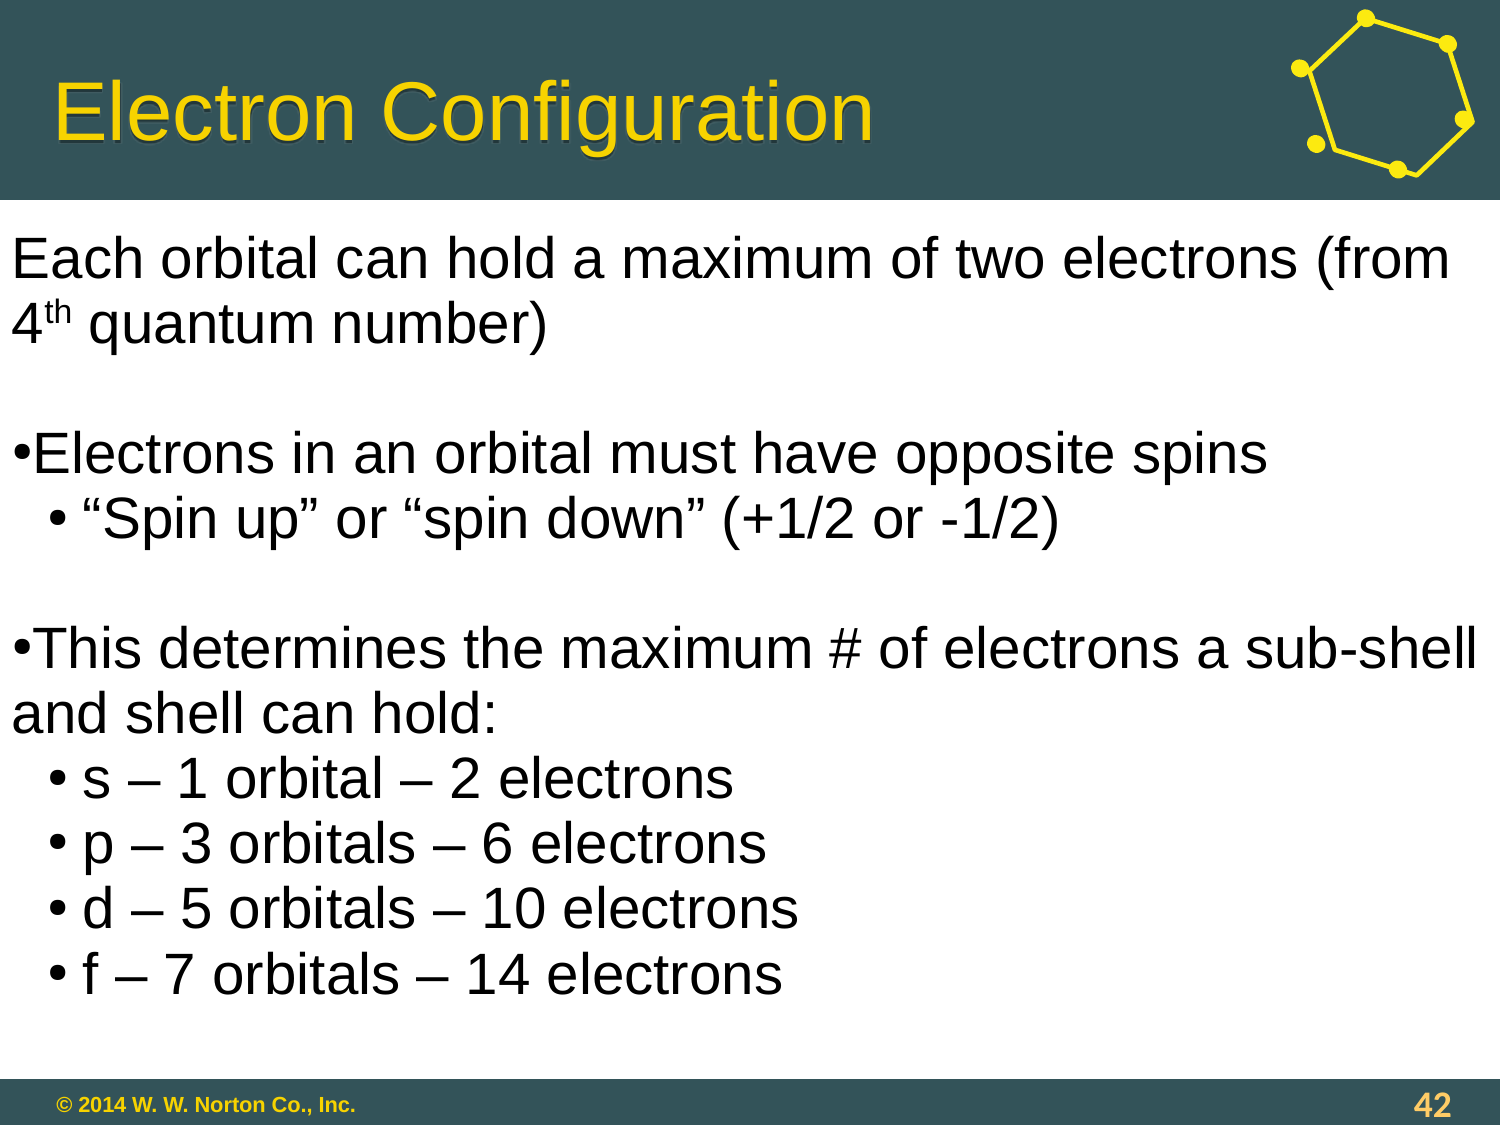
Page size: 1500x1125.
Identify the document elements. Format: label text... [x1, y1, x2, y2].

slide_number <number> [1390, 1083, 1468, 1125]
text_box Each orbital can hold a maximum of two electrons (from 4th quantum number) Electrons in an orbital must have opposite spins “Spin up” or “spin down” (+1/2 or -1/2) This determines the maximum # of electrons a sub-shell and shell can hold: s – 1 orbital – 2 electrons p – 3 orbitals – 6 electrons d – 5 orbitals – 10 electrons f – 7 orbitals – 14 electrons [11, 224, 1500, 1083]
title Electron Configuration [37, 19, 1118, 195]
